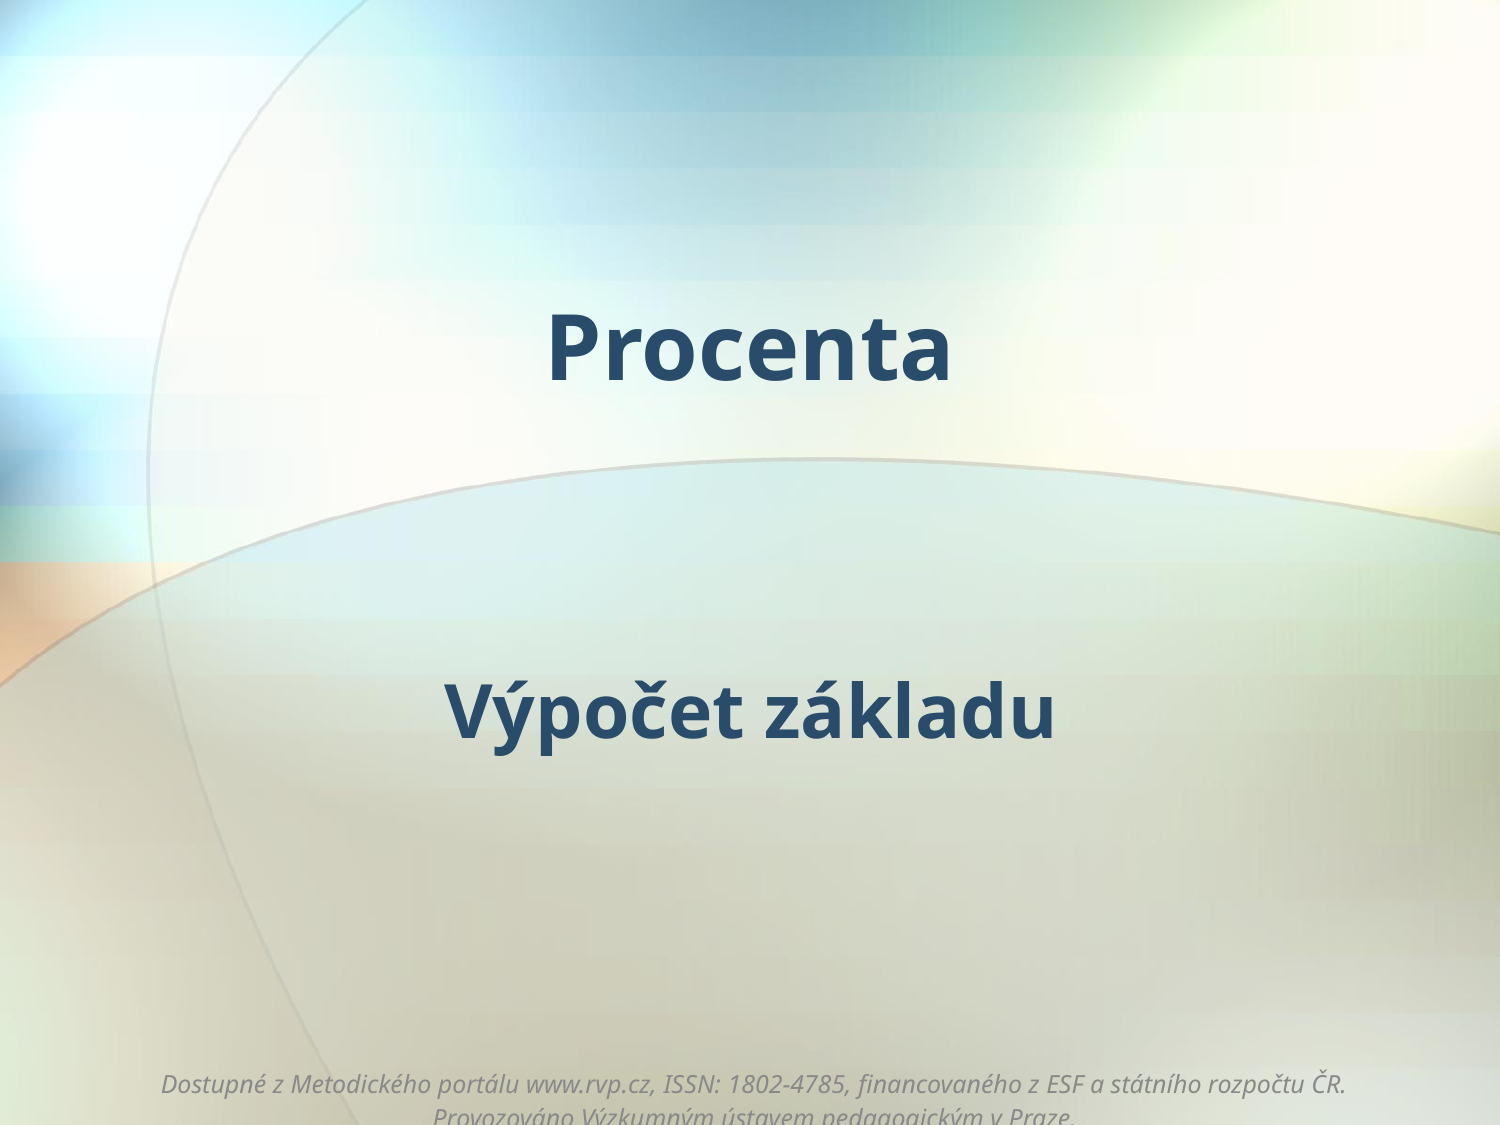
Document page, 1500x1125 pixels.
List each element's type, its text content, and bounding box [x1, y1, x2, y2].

title Procenta [106, 237, 1394, 451]
text_box Výpočet základu [88, 633, 1414, 941]
